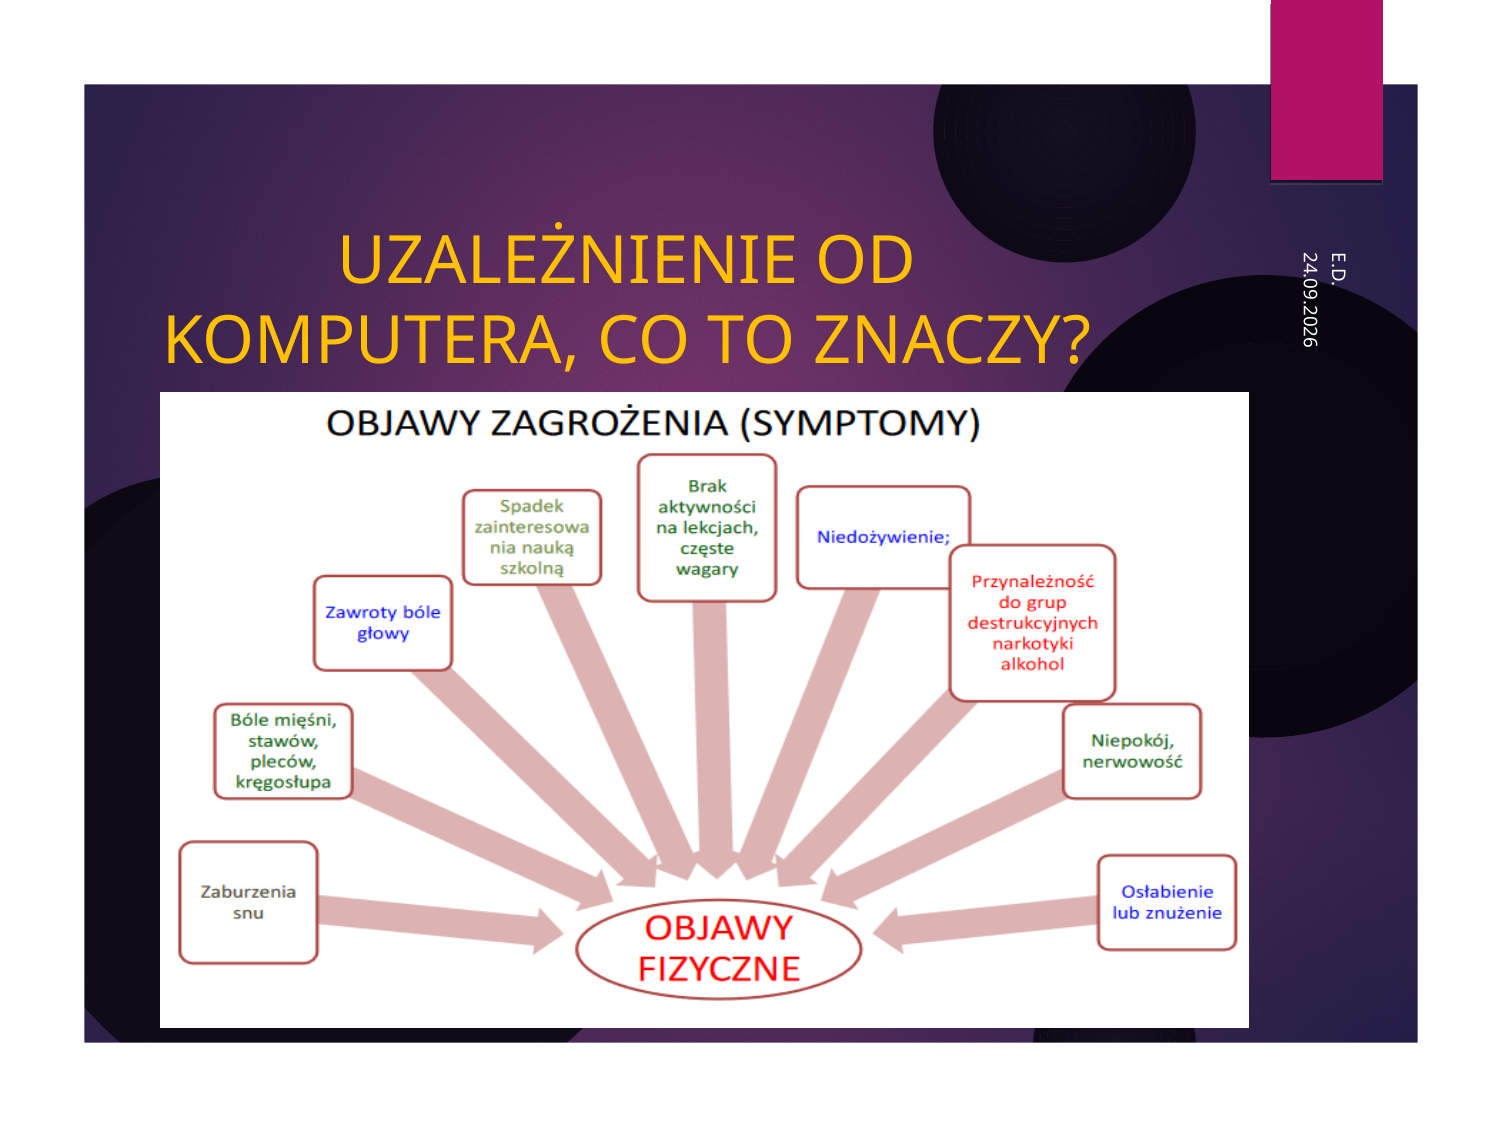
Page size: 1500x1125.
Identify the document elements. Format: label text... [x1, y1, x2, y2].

text_box 2021/2/4 [1292, 237, 1320, 401]
picture [160, 392, 1249, 1028]
title UZALEŻNIENIE OD KOMPUTERA, CO TO ZNACZY? [142, 90, 1113, 385]
text_box E.D. [1320, 237, 1359, 871]
